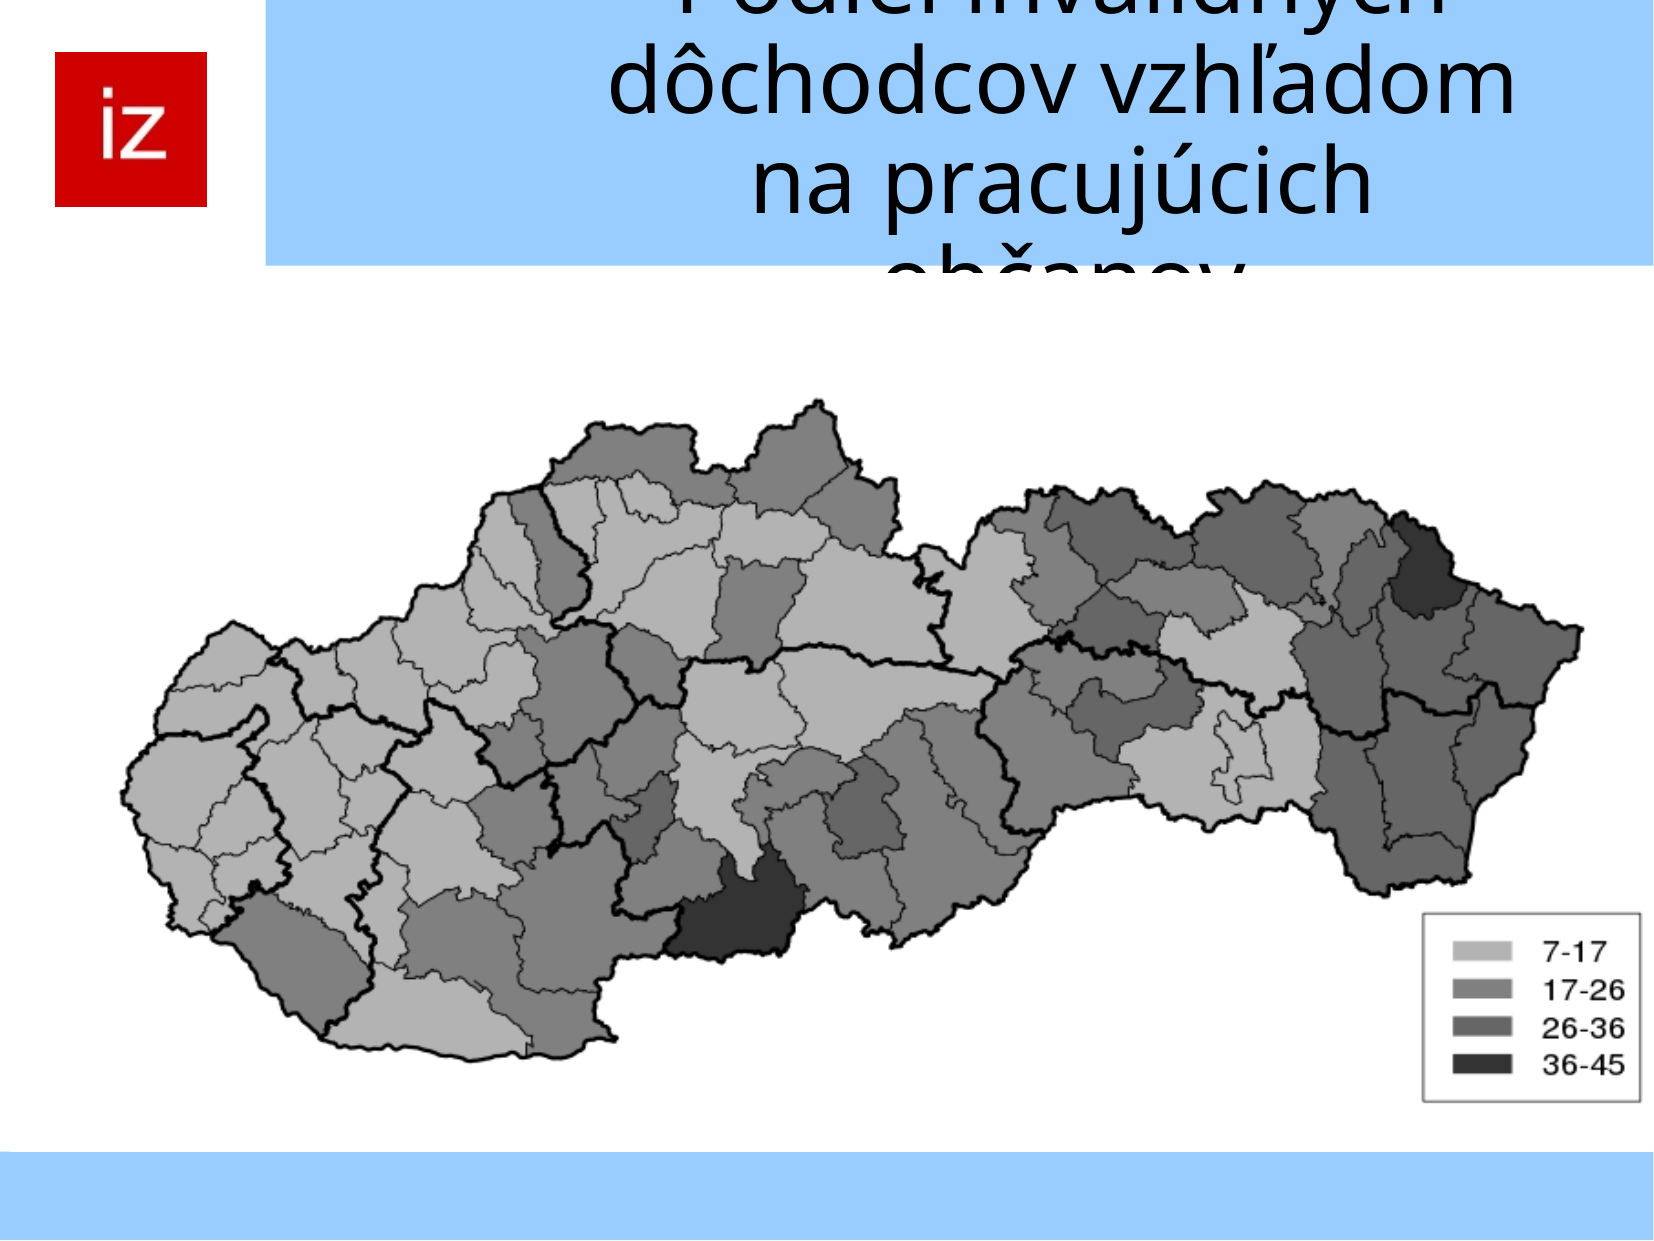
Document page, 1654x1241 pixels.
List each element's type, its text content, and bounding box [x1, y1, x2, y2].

picture [55, 52, 207, 207]
picture [11, 273, 1654, 1152]
title Podiel invalidných dôchodcov vzhľadom na pracujúcich občanov [561, 1, 1565, 265]
